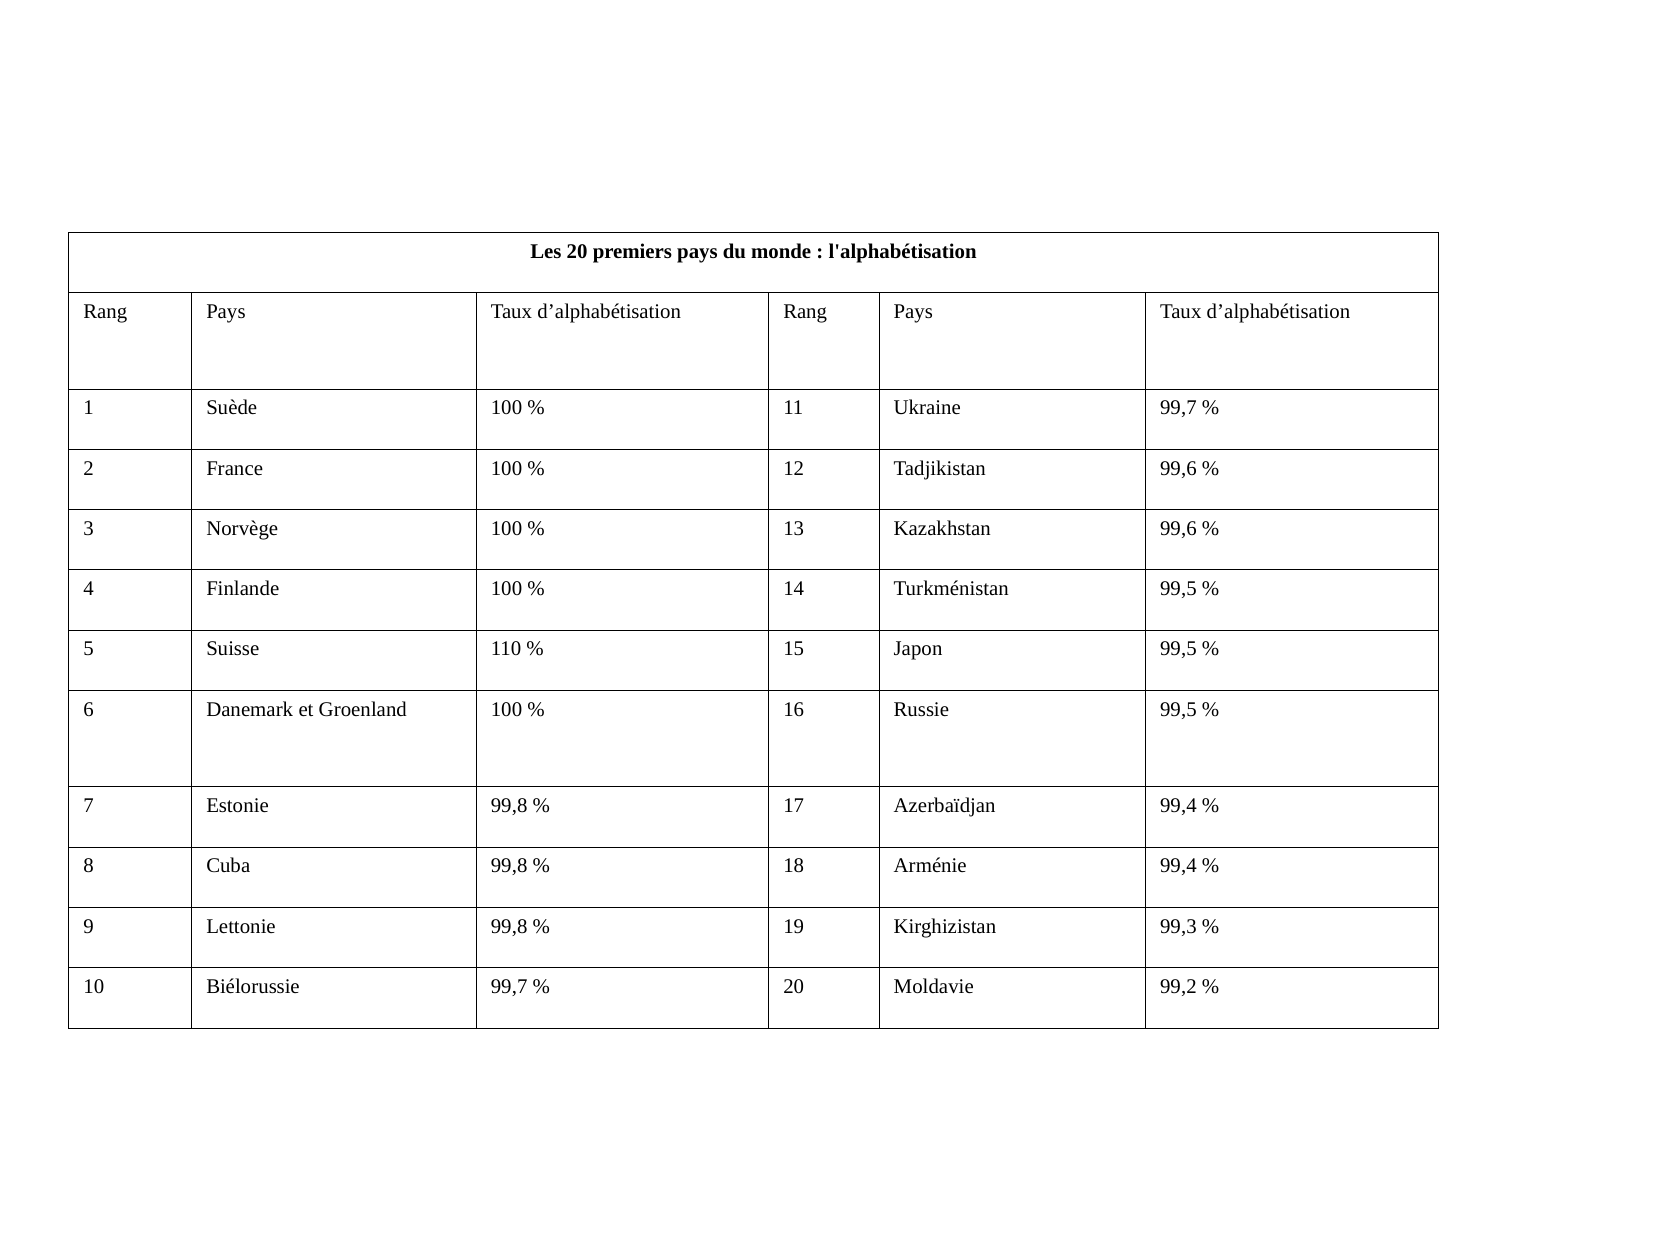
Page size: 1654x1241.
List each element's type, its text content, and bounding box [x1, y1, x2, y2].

table_cell 99,7 % [1146, 390, 1438, 449]
table_cell 18 [769, 848, 879, 907]
table_cell 7 [69, 787, 191, 847]
table_cell Tadjikistan [880, 450, 1145, 509]
table_cell Biélorussie [192, 968, 476, 1028]
table_cell 16 [769, 691, 879, 786]
table_cell 99,8 % [477, 908, 768, 967]
table_cell 5 [69, 631, 191, 690]
table_cell 99,8 % [477, 787, 768, 847]
table_cell 99,6 % [1146, 450, 1438, 509]
table_cell 100 % [477, 450, 768, 509]
table_cell 100 % [477, 510, 768, 569]
table_cell 13 [769, 510, 879, 569]
table_cell Danemark et Groenland [192, 691, 476, 786]
table_cell 99,3 % [1146, 908, 1438, 967]
table_cell 99,2 % [1146, 968, 1438, 1028]
table_cell Kazakhstan [880, 510, 1145, 569]
table_cell 15 [769, 631, 879, 690]
table_cell 99,4 % [1146, 848, 1438, 907]
table_cell Ukraine [880, 390, 1145, 449]
table_cell Rang [69, 293, 191, 389]
table_cell France [192, 450, 476, 509]
table_cell 9 [69, 908, 191, 967]
table_cell Estonie [192, 787, 476, 847]
table_cell 4 [69, 570, 191, 630]
table_cell 99,4 % [1146, 787, 1438, 847]
table_cell 99,5 % [1146, 570, 1438, 630]
table_cell 99,5 % [1146, 691, 1438, 786]
table_cell Suède [192, 390, 476, 449]
table_cell 110 % [477, 631, 768, 690]
table_cell Arménie [880, 848, 1145, 907]
table_cell 99,6 % [1146, 510, 1438, 569]
table_cell Suisse [192, 631, 476, 690]
table_cell Pays [192, 293, 476, 389]
table_header Les 20 premiers pays du monde : l'alphabétisation [69, 233, 1438, 292]
table_cell 99,7 % [477, 968, 768, 1028]
table_cell 1 [69, 390, 191, 449]
table_cell Cuba [192, 848, 476, 907]
table_cell 2 [69, 450, 191, 509]
table_cell 10 [69, 968, 191, 1028]
table_cell Russie [880, 691, 1145, 786]
table_cell 99,8 % [477, 848, 768, 907]
table_cell Taux d’alphabétisation [477, 293, 768, 389]
table_cell Lettonie [192, 908, 476, 967]
table_cell Azerbaïdjan [880, 787, 1145, 847]
table_cell Kirghizistan [880, 908, 1145, 967]
table_cell 19 [769, 908, 879, 967]
table_cell Pays [880, 293, 1145, 389]
table_cell 100 % [477, 390, 768, 449]
table_cell 6 [69, 691, 191, 786]
table_cell Turkménistan [880, 570, 1145, 630]
table_cell 11 [769, 390, 879, 449]
table_cell Finlande [192, 570, 476, 630]
table_cell 100 % [477, 570, 768, 630]
table_cell Norvège [192, 510, 476, 569]
table_cell Japon [880, 631, 1145, 690]
table_cell Rang [769, 293, 879, 389]
table_cell 20 [769, 968, 879, 1028]
table_cell 14 [769, 570, 879, 630]
table_cell Taux d’alphabétisation [1146, 293, 1438, 389]
table_cell 3 [69, 510, 191, 569]
table_cell 99,5 % [1146, 631, 1438, 690]
table_cell Moldavie [880, 968, 1145, 1028]
table_cell 100 % [477, 691, 768, 786]
table_cell 12 [769, 450, 879, 509]
table_cell 8 [69, 848, 191, 907]
table_cell 17 [769, 787, 879, 847]
